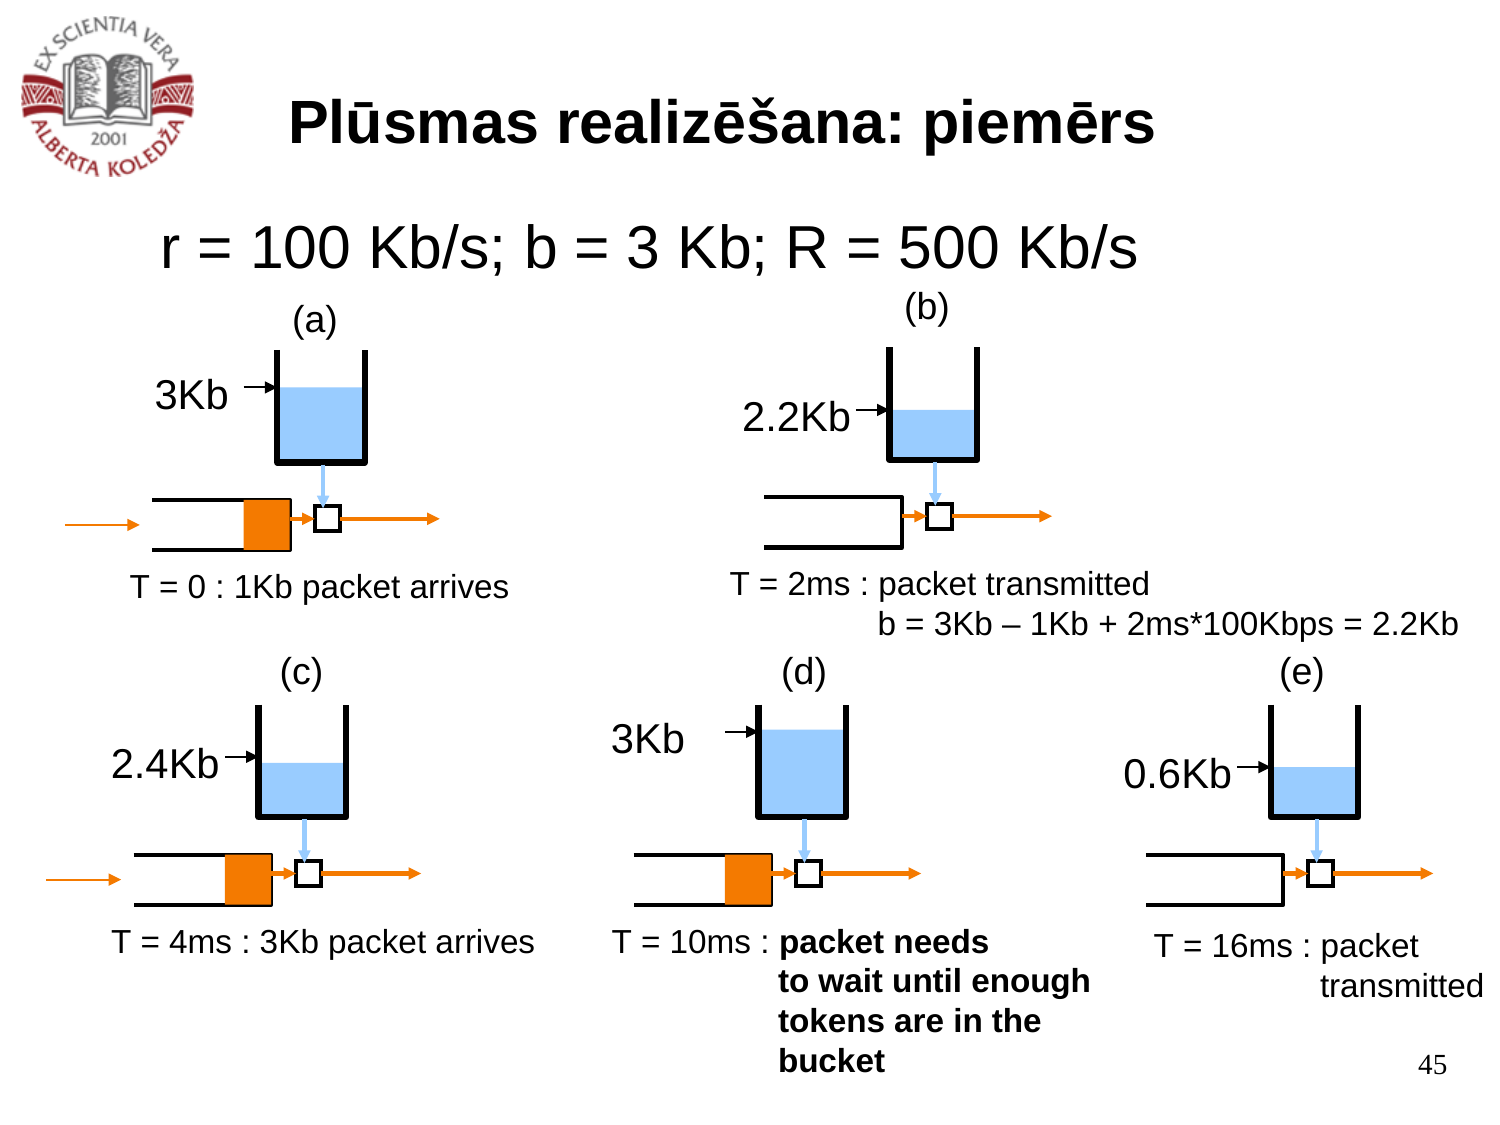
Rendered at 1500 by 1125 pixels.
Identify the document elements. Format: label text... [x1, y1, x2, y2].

text_box [893, 409, 974, 457]
text_box T = 0 : 1Kb packet arrives [114, 557, 526, 613]
text_box [724, 854, 772, 905]
text_box [1274, 767, 1355, 814]
text_box [224, 854, 272, 905]
list r = 100 Kb/s; b = 3 Kb; R = 500 Kb/s [74, 200, 1250, 325]
picture [21, 16, 194, 177]
text_box [762, 729, 843, 814]
text_box 2.2Kb [727, 382, 867, 448]
text_box [243, 499, 290, 550]
text_box T = 4ms : 3Kb packet arrives [96, 912, 551, 968]
text_box (b) [889, 274, 965, 335]
title Plūsmas realizēšana: piemērs [50, 62, 1374, 175]
text_box (a) [277, 287, 353, 348]
text_box [262, 762, 343, 814]
text_box (d) [766, 640, 842, 700]
text_box (e) [1264, 640, 1340, 700]
text_box [280, 387, 362, 459]
text_box 3Kb [596, 704, 701, 770]
text_box 2.4Kb [96, 729, 235, 795]
text_box <skaitlis> [1312, 1037, 1463, 1101]
text_box 0.6Kb [1108, 740, 1248, 805]
text_box 3Kb [139, 360, 244, 426]
text_box T = 10ms : packet needs to wait until enough tokens are in the bucket [596, 912, 1107, 1087]
text_box (c) [264, 640, 339, 700]
text_box T = 16ms : packet transmitted [1138, 917, 1500, 1012]
text_box T = 2ms : packet transmitted b = 3Kb – 1Kb + 2ms*100Kbps = 2.2Kb [714, 555, 1476, 650]
